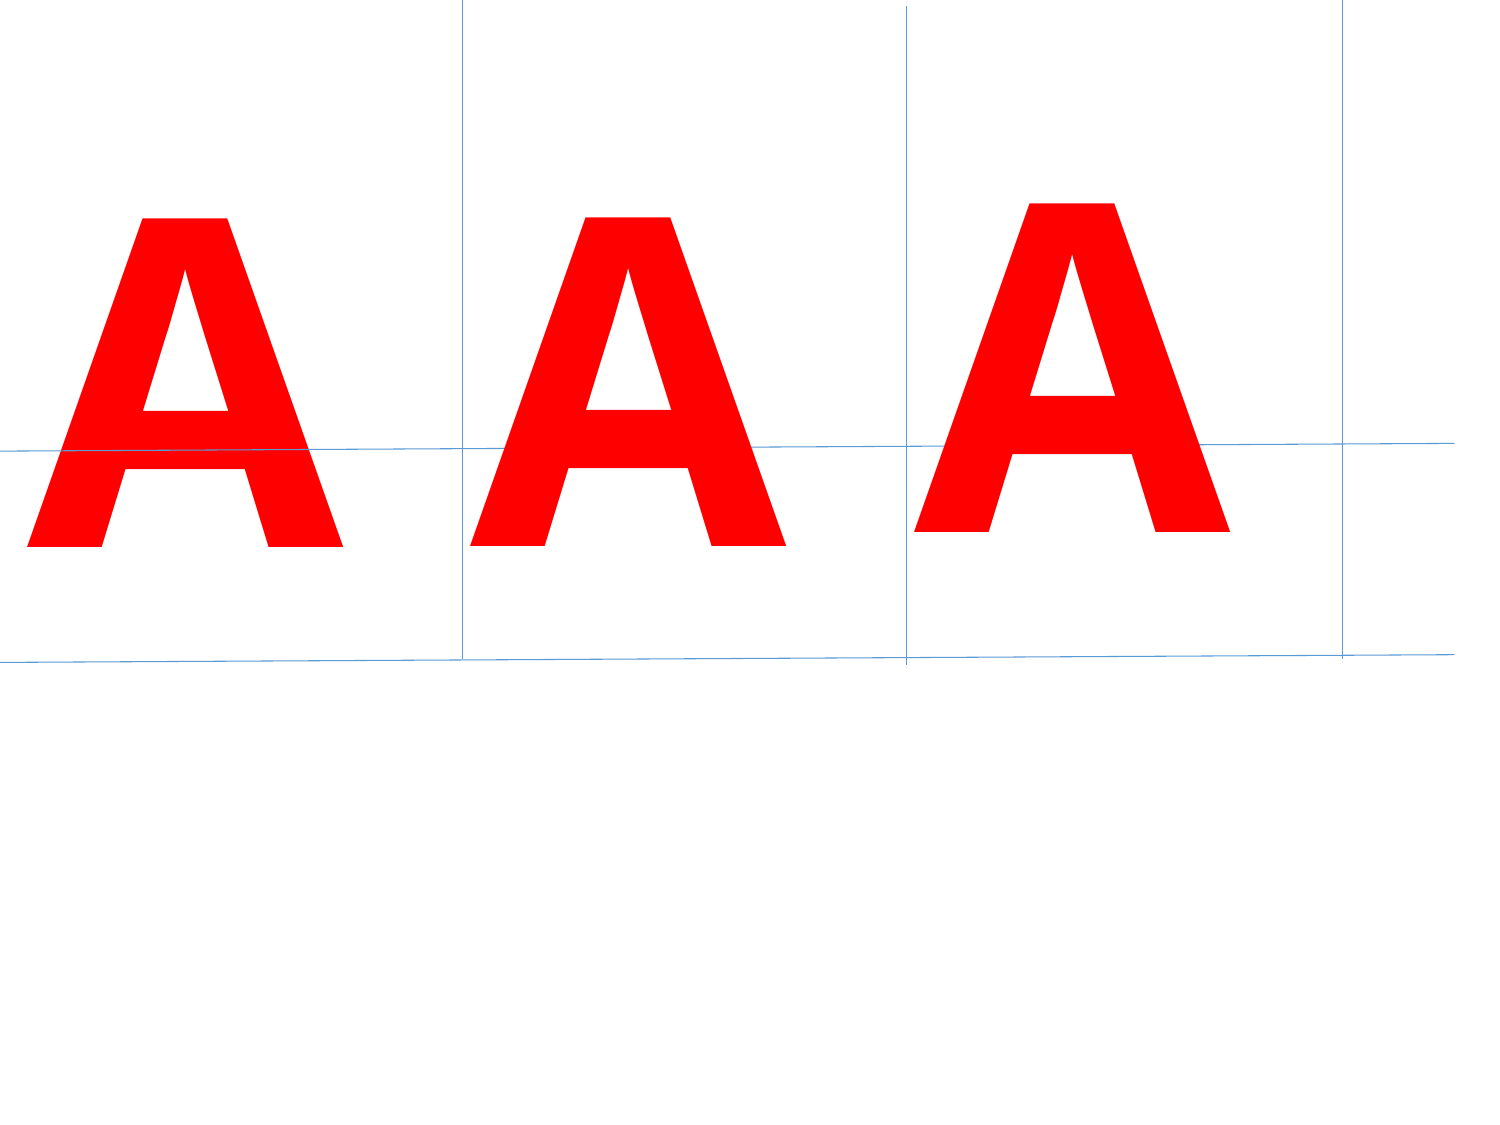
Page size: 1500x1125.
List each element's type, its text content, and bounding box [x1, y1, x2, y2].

text_box A [1030, 256, 1115, 396]
text_box A [12, 82, 245, 450]
text_box A [143, 271, 228, 411]
text_box A [12, 452, 245, 647]
text_box A [456, 80, 688, 645]
text_box A [899, 66, 1132, 631]
text_box A [586, 270, 671, 410]
